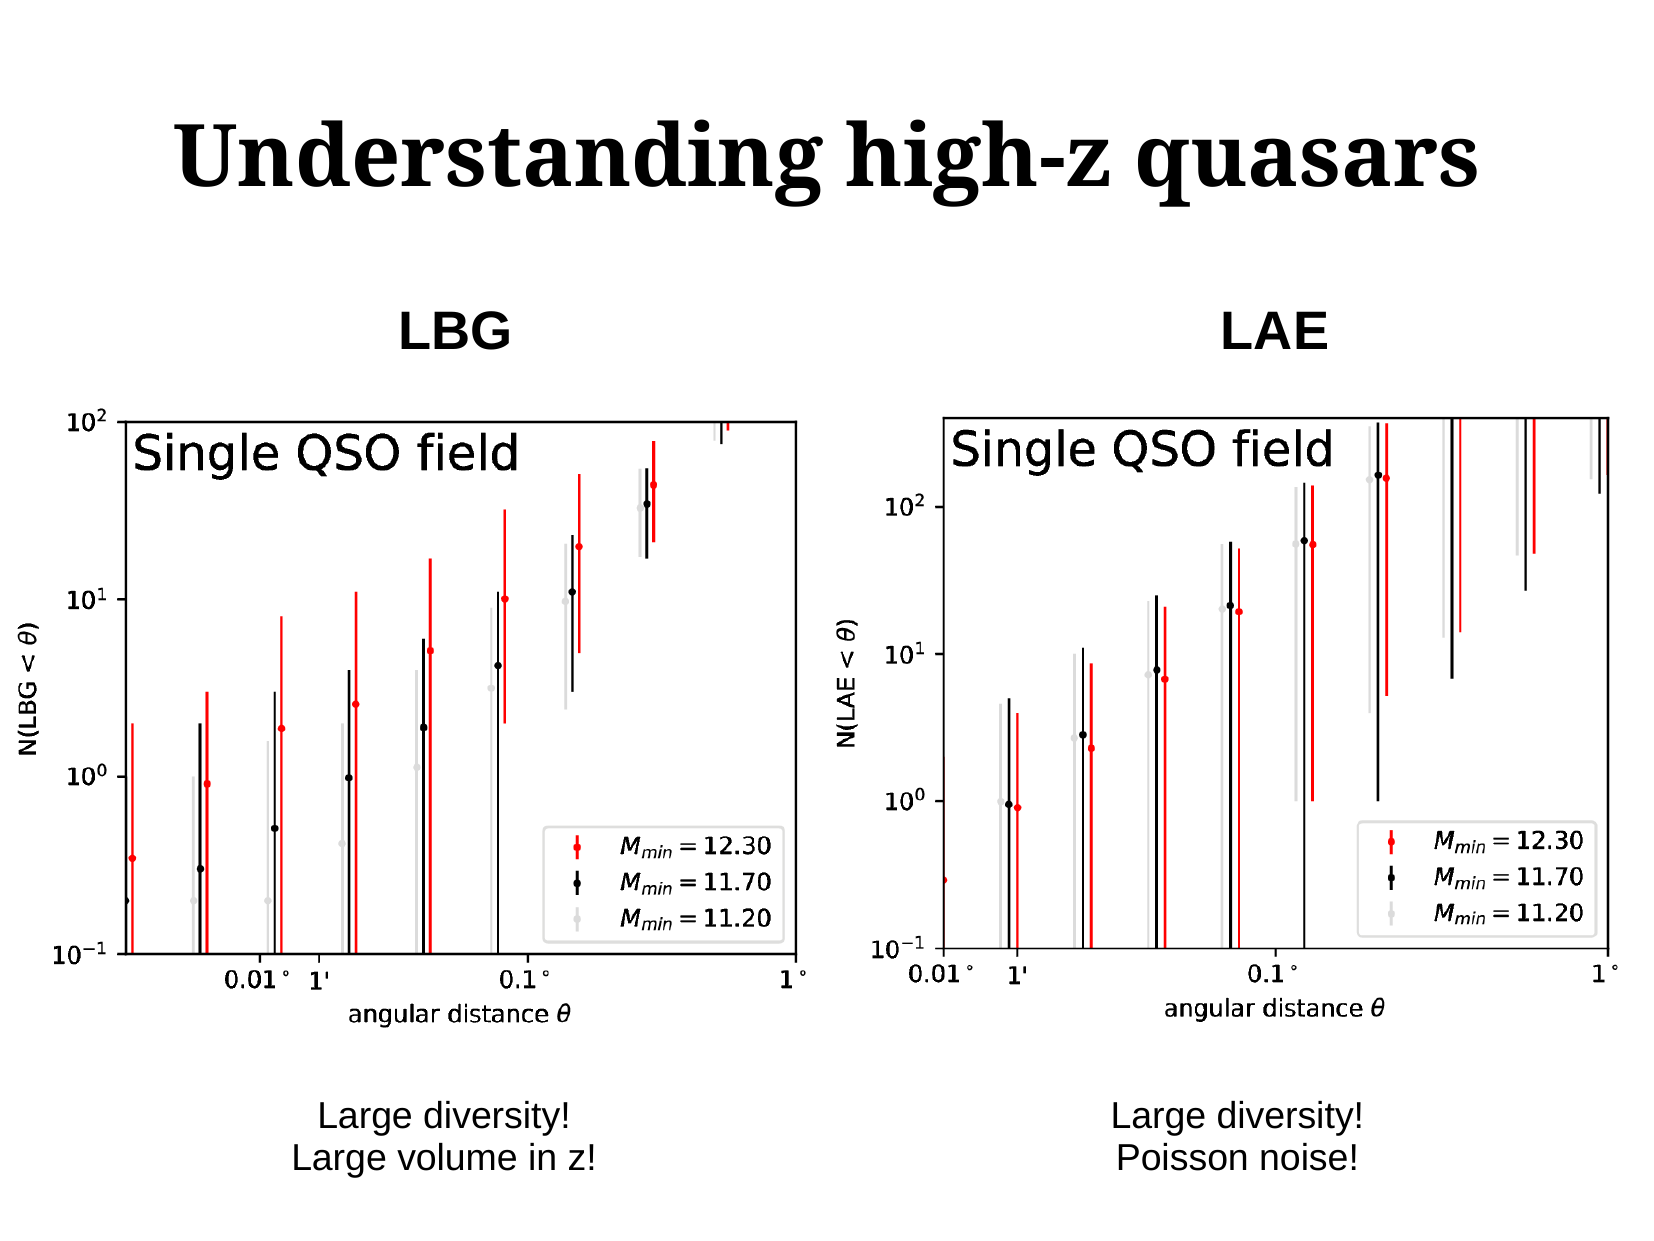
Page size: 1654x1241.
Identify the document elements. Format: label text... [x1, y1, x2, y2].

text_box LBG [118, 292, 794, 369]
text_box Large diversity! Poisson noise! [937, 1087, 1538, 1187]
title Understanding high-z quasars [82, 49, 1571, 257]
text_box LAE [937, 292, 1613, 369]
picture [0, 392, 1641, 1047]
text_box Large diversity! Large volume in z! [144, 1087, 745, 1187]
